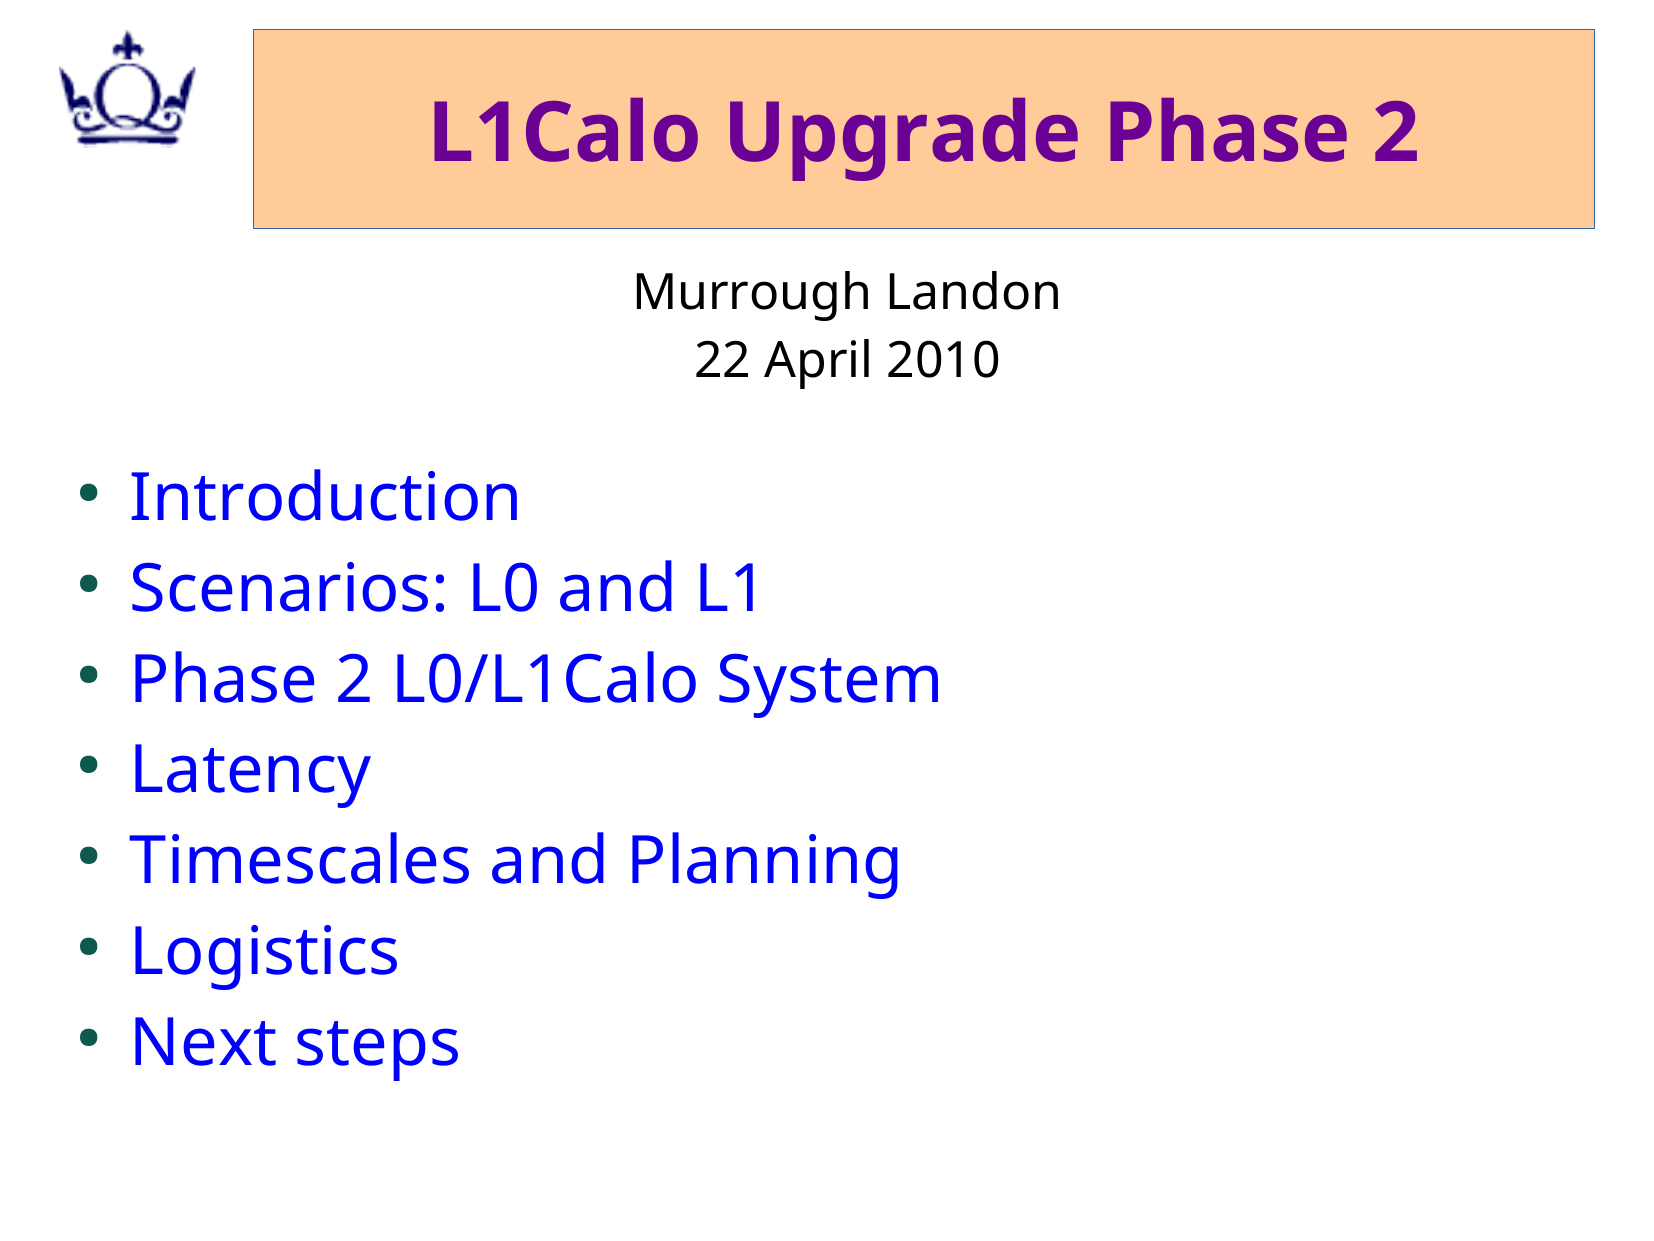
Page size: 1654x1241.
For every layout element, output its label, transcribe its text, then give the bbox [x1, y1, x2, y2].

list Introduction Scenarios: L0 and L1 Phase 2 L0/L1Calo System Latency Timescales and Planning Logistics Next steps [59, 449, 1595, 1112]
text_box Murrough Landon 22 April 2010 [476, 256, 1219, 396]
title L1Calo Upgrade Phase 2 [253, 29, 1595, 229]
picture [59, 29, 200, 148]
